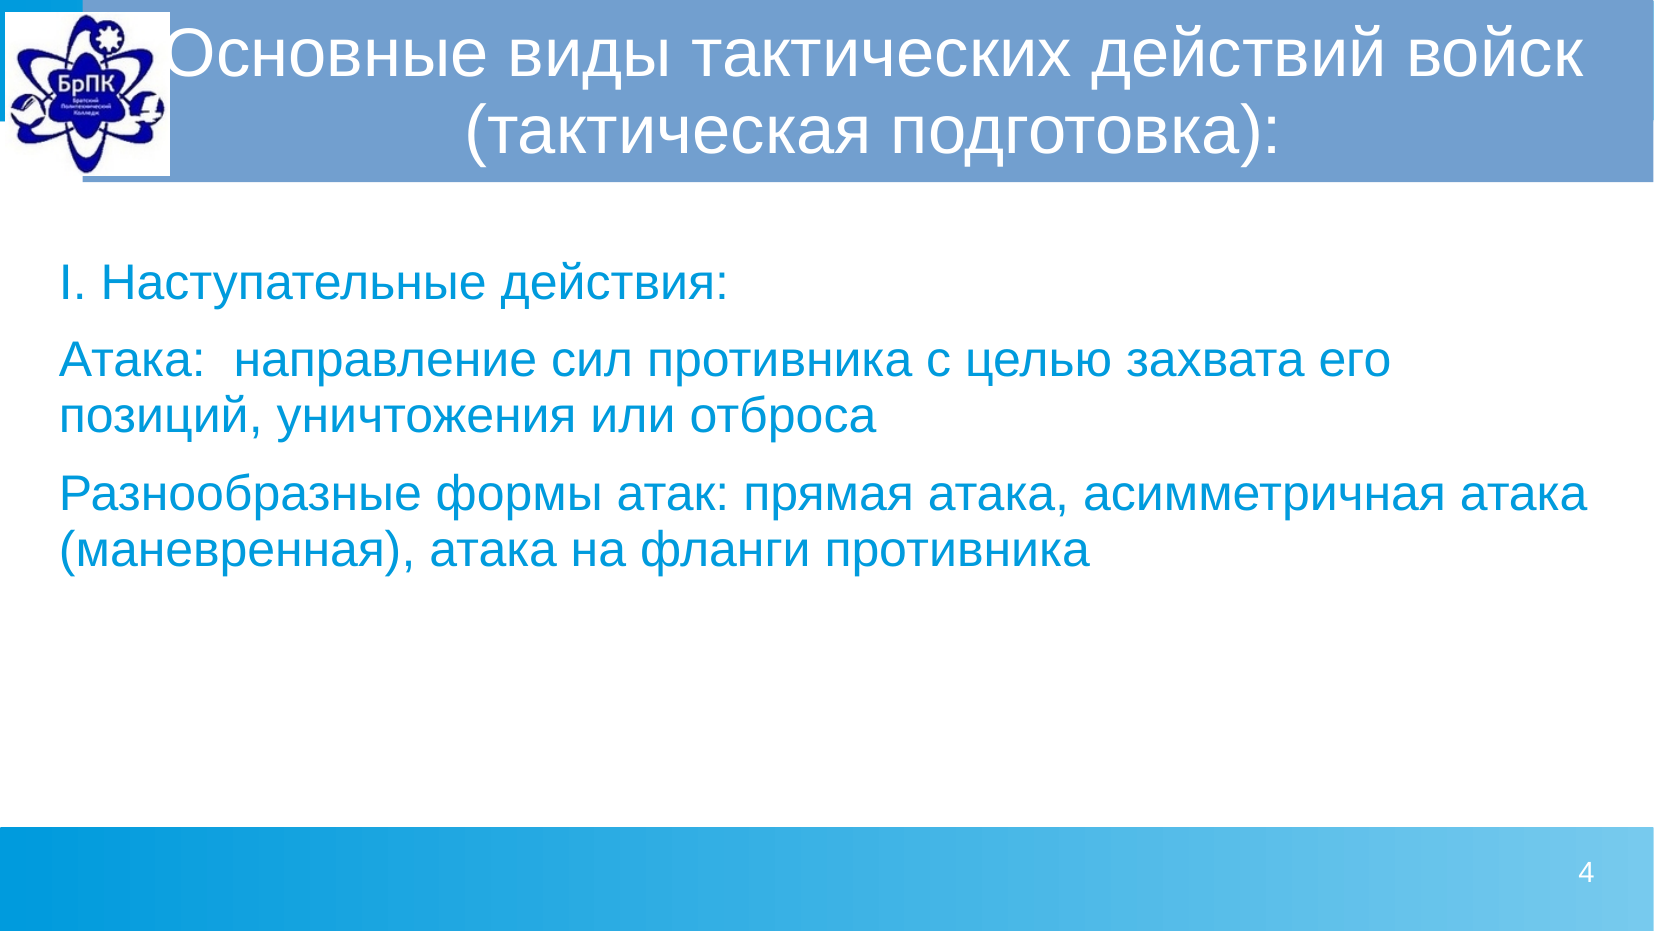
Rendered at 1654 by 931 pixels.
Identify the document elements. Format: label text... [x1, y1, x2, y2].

picture [5, 12, 170, 176]
list I. Наступательные действия: Атака: направление сил противника с целью захвата его позиций, уничтожения или отброса Разнообразные формы атак: прямая атака, асимметричная атака (маневренная), атака на фланги противника [59, 253, 1595, 768]
title Основные виды тактических действий войск (тактическая подготовка): [82, 0, 1654, 183]
